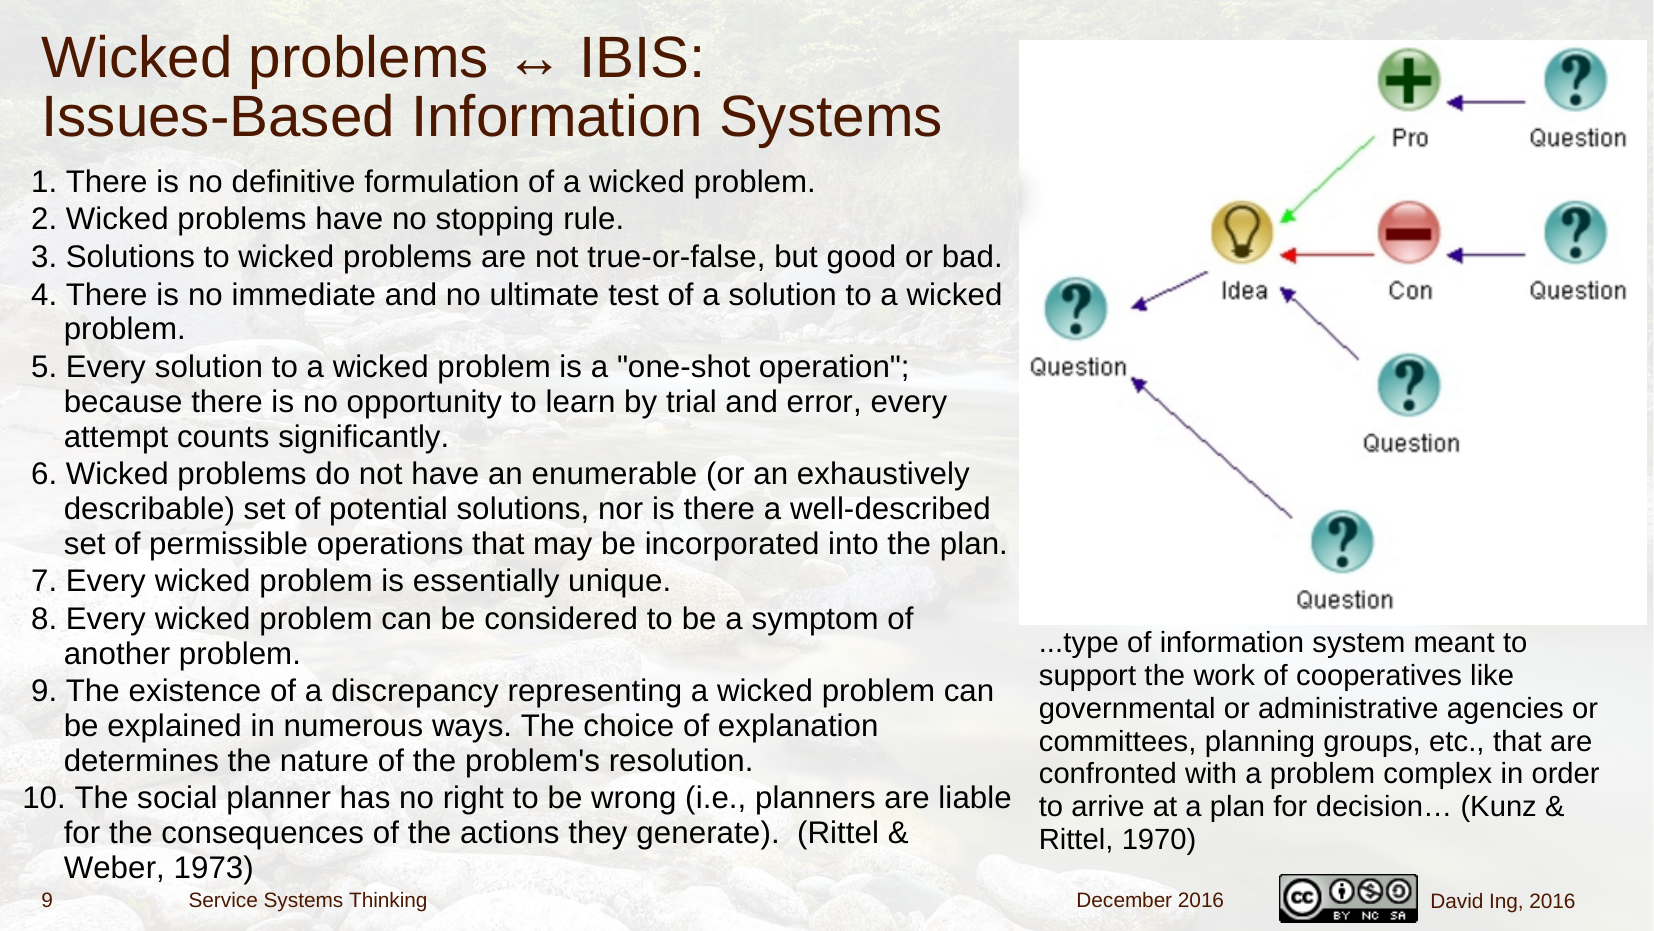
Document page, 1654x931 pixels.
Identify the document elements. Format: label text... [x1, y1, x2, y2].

text_box ...type of information system meant to support the work of cooperatives like governmental or administrative agencies or committees, planning groups, etc., that are confronted with a problem complex in order to arrive at a plan for decision… (Kunz & Rittel, 1970) [1031, 618, 1646, 864]
text_box 1. There is no definitive formulation of a wicked problem. 2. Wicked problems have no stopping rule. 3. Solutions to wicked problems are not true-or-false, but good or bad. 4. There is no immediate and no ultimate test of a solution to a wicked problem. 5. Every solution to a wicked problem is a "one-shot operation"; because there is no opportunity to learn by trial and error, every attempt counts significantly. 6. Wicked problems do not have an enumerable (or an exhaustively describable) set of potential solutions, nor is there a well-described set of permissible operations that may be incorporated into the plan. 7. Every wicked problem is essentially unique. 8. Every wicked problem can be considered to be a symptom of another problem. 9. The existence of a discrepancy representing a wicked problem can be explained in numerous ways. The choice of explanation determines the nature of the problem's resolution. 10. The social planner has no right to be wrong (i.e., planners are liable for the consequences of the actions they generate). (Rittel & Weber, 1973) [7, 156, 1031, 901]
picture [0, 0, 1654, 931]
title Wicked problems ↔ IBIS: Issues-Based Information Systems [41, 30, 1613, 155]
